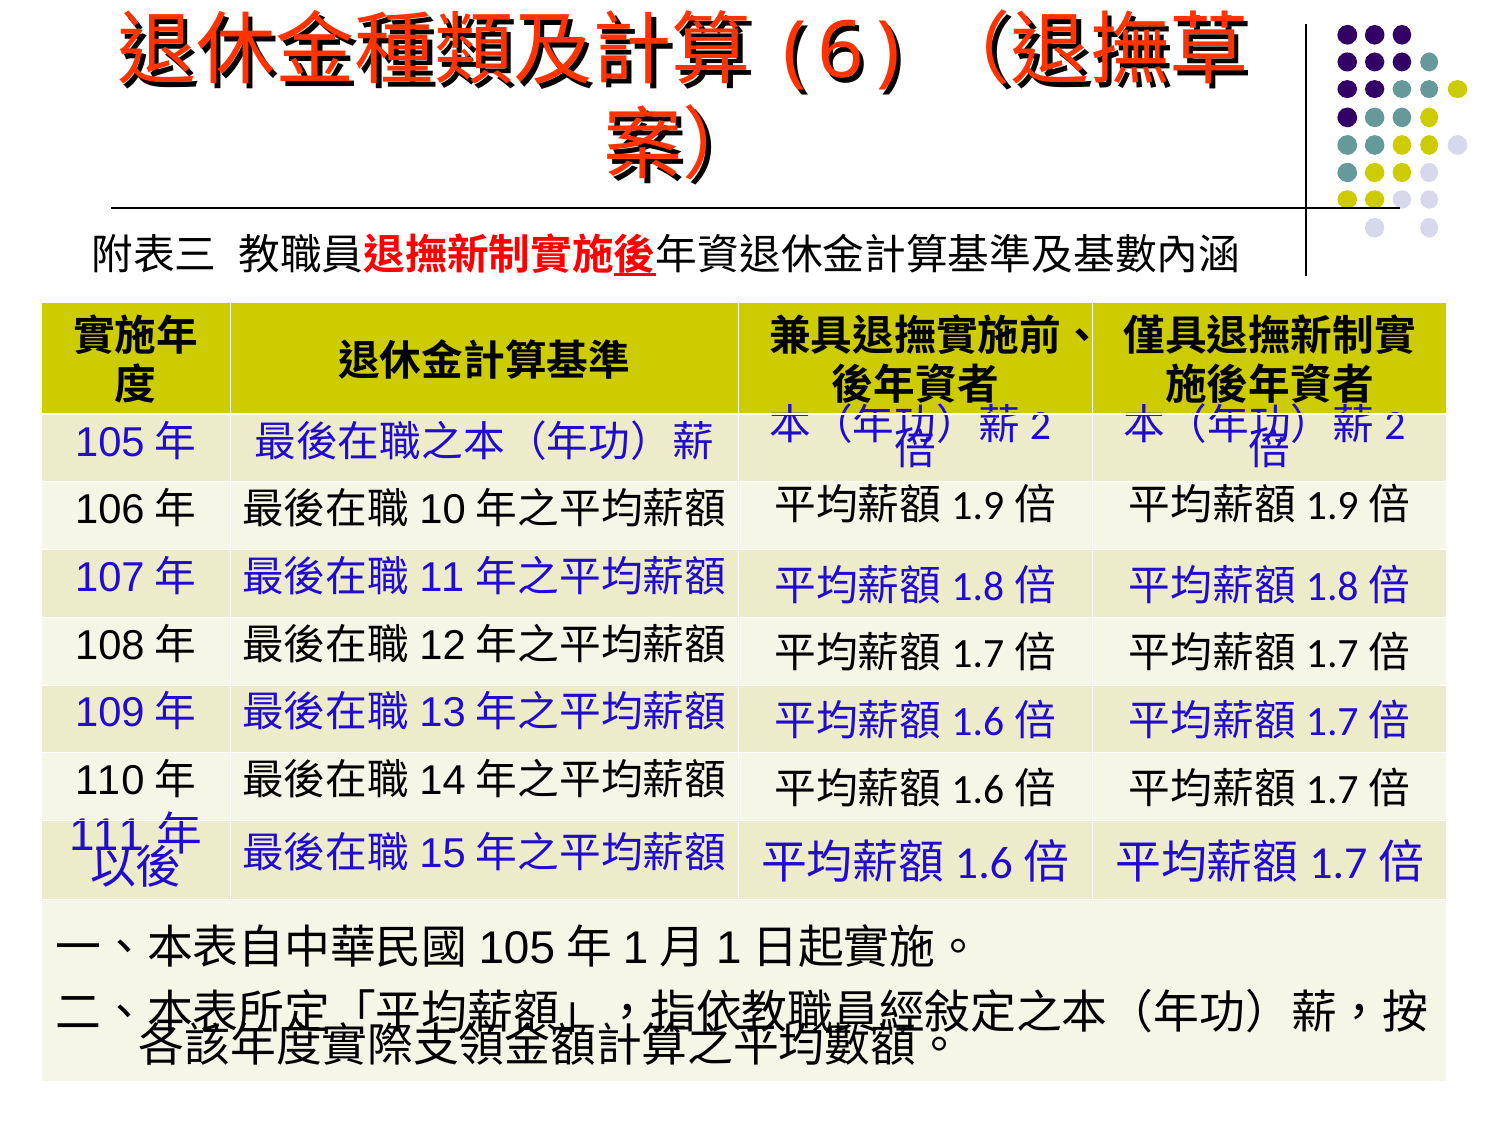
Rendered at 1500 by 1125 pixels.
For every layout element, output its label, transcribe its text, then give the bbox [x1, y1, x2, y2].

table_cell 106年 [42, 482, 230, 549]
table_cell 最後在職11年之平均薪額 [231, 550, 738, 617]
table_cell 平均薪額1.6倍 [739, 686, 1092, 752]
table_cell 平均薪額1.8倍 [1093, 550, 1446, 617]
table_header 實施年度 [126, 315, 137, 325]
table_cell 平均薪額1.9倍 [1093, 482, 1446, 549]
table_cell 最後在職13年之平均薪額 [231, 686, 738, 752]
table_header 退休金計算基準 [231, 315, 738, 413]
table_cell 平均薪額1.7倍 [1093, 821, 1446, 899]
table_cell 本（年功）薪2倍 [1093, 415, 1446, 481]
table_cell 平均薪額1.8倍 [739, 550, 1092, 617]
table_cell 本（年功）薪2倍 [739, 415, 1092, 481]
table_cell 平均薪額1.6倍 [739, 753, 1092, 820]
table_cell 最後在職14年之平均薪額 [231, 753, 738, 820]
table_cell 最後在職15年之平均薪額 [231, 821, 738, 899]
table_cell 110年 [42, 753, 230, 820]
table_cell 一、本表自中華民國105年1月1日起實施。 二、本表所定「平均薪額」，指依教職員經敍定之本（年功）薪，按 各該年度實際支領金額計算之平均數額。 [42, 900, 1446, 1081]
table_cell 本（年功）薪2倍 [920, 417, 930, 434]
title 退休金種類及計算(6)（退撫草案） [53, 20, 1313, 197]
table_cell 109年 [42, 686, 230, 752]
table_cell 最後在職之本（年功）薪 [231, 415, 738, 481]
table_header 兼具退撫實施前、後年資者 [739, 315, 1092, 413]
text_box 附表三 教職員退撫新制實施後年資退休金計算基準及基數內涵 [76, 219, 1282, 315]
table_cell 平均薪額1.9倍 [739, 482, 1092, 549]
table_header 僅具退撫新制實施後年資者 [1093, 303, 1446, 413]
table_cell 平均薪額1.7倍 [1093, 686, 1446, 752]
table_cell 平均薪額1.7倍 [1093, 753, 1446, 820]
table_cell 107年 [42, 550, 230, 617]
table_header 實施年度 [42, 303, 230, 413]
table_cell 最後在職12年之平均薪額 [231, 618, 738, 685]
table_cell 111年以後 [42, 821, 230, 899]
table_cell 平均薪額1.7倍 [1093, 618, 1446, 685]
table_cell 平均薪額1.6倍 [739, 821, 1092, 899]
table_cell 108年 [42, 618, 230, 685]
table_cell 105年 [42, 415, 230, 481]
table_cell 最後在職10年之平均薪額 [231, 482, 738, 549]
table_header 實施年度 [124, 326, 135, 336]
table_cell 平均薪額1.7倍 [739, 618, 1092, 685]
table_cell 本（年功）薪2倍 [1275, 417, 1285, 434]
